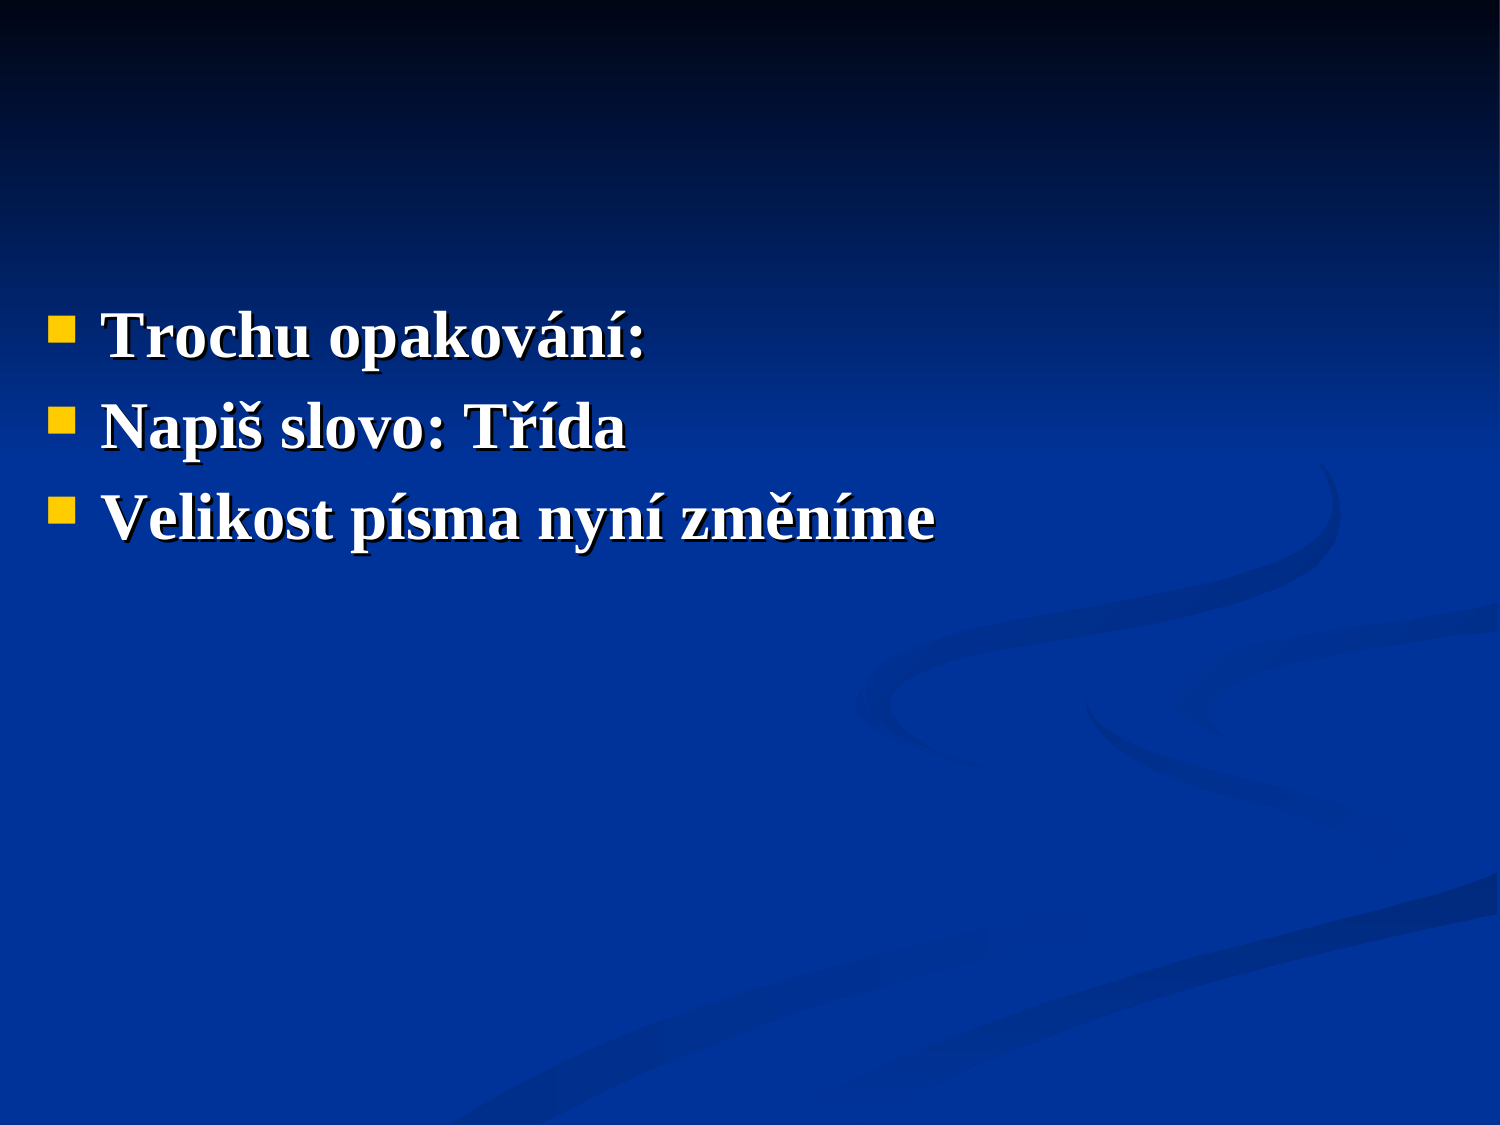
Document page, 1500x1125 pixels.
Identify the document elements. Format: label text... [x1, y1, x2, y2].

list Trochu opakování: Napiš slovo: Třída Velikost písma nyní změníme [29, 290, 1500, 1034]
